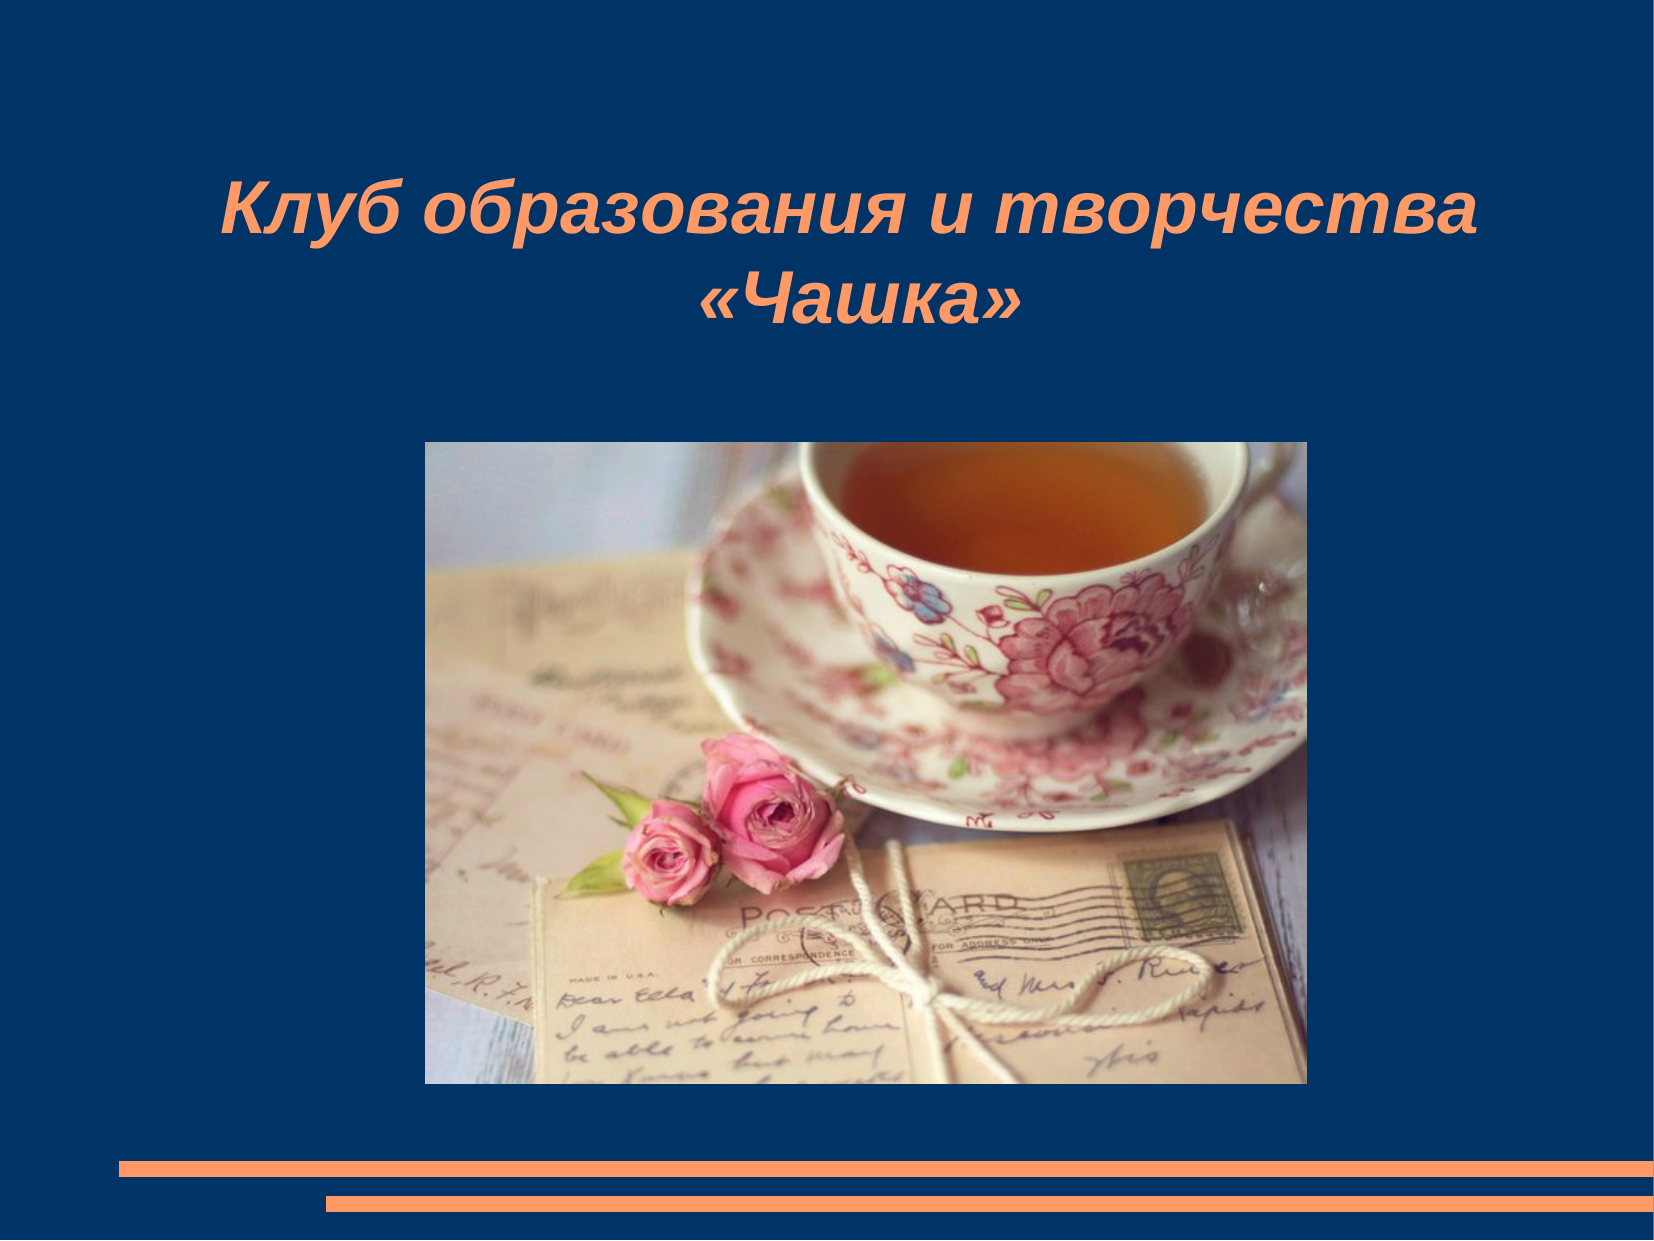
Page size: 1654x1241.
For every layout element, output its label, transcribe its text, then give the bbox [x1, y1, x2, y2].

picture [425, 442, 1307, 1084]
title Клуб образования и творчества «Чашка» [106, 76, 1595, 420]
